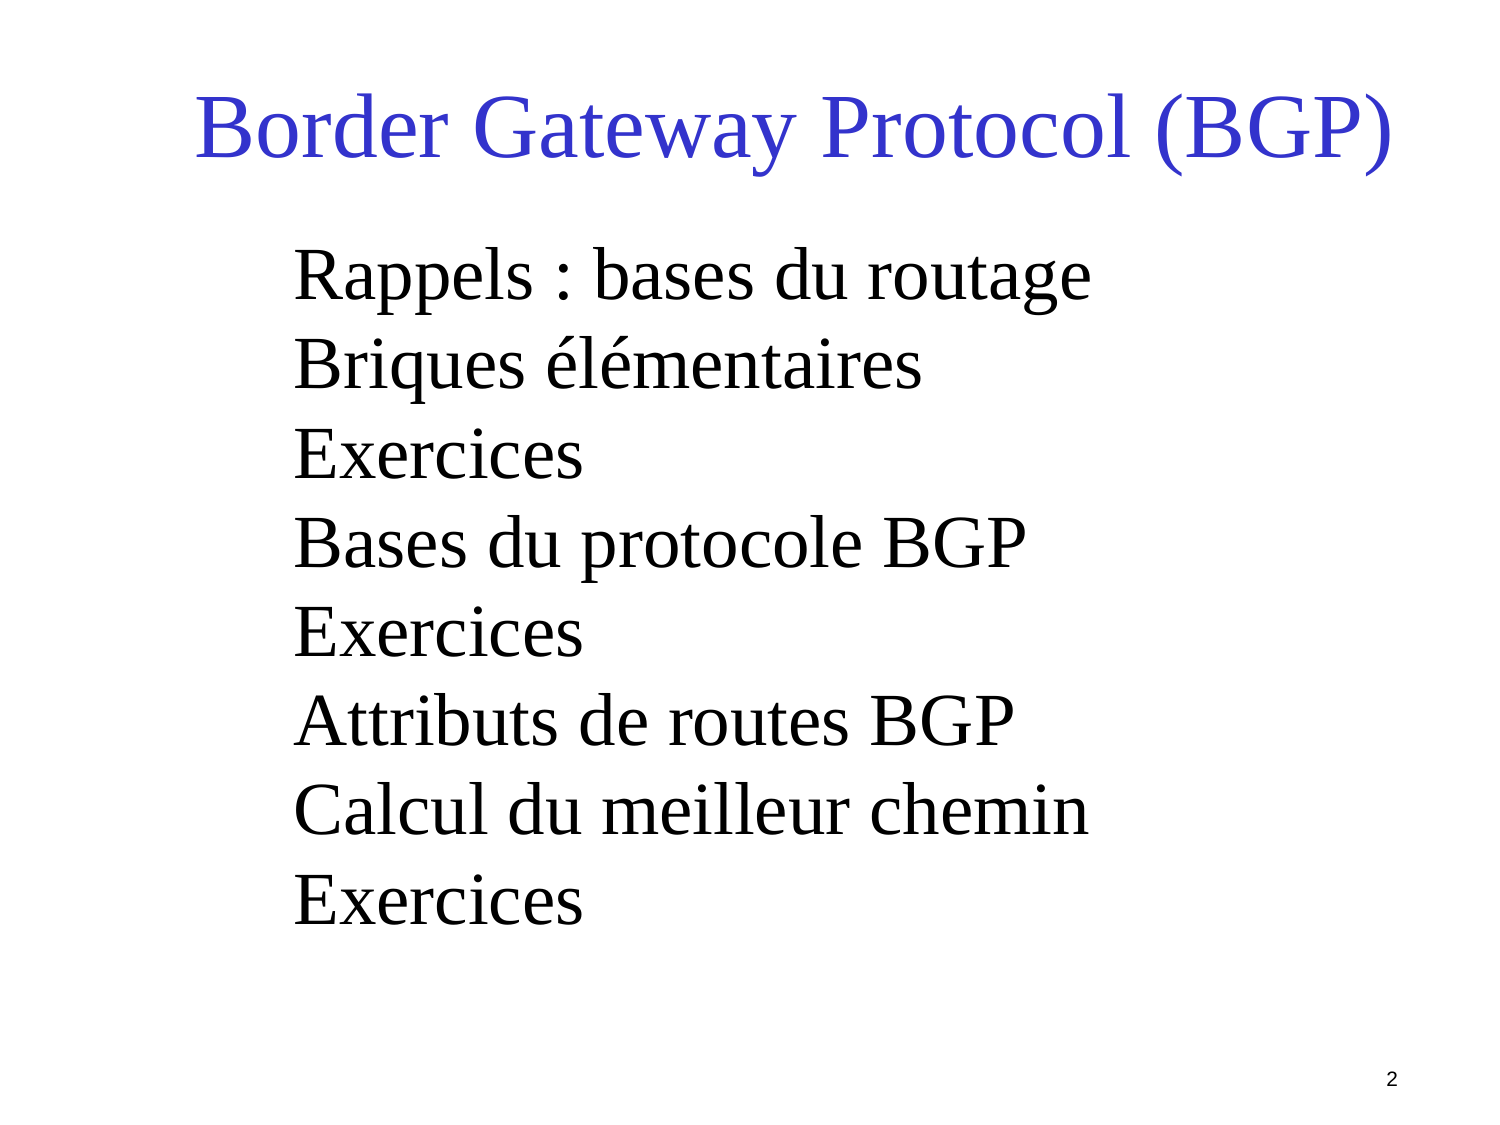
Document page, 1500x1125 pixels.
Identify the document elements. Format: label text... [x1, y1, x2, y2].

list Rappels : bases du routage Briques élémentaires Exercices Bases du protocole BGP Exercices Attributs de routes BGP Calcul du meilleur chemin Exercices [74, 212, 1424, 970]
title Border Gateway Protocol (BGP) [118, 36, 1495, 224]
